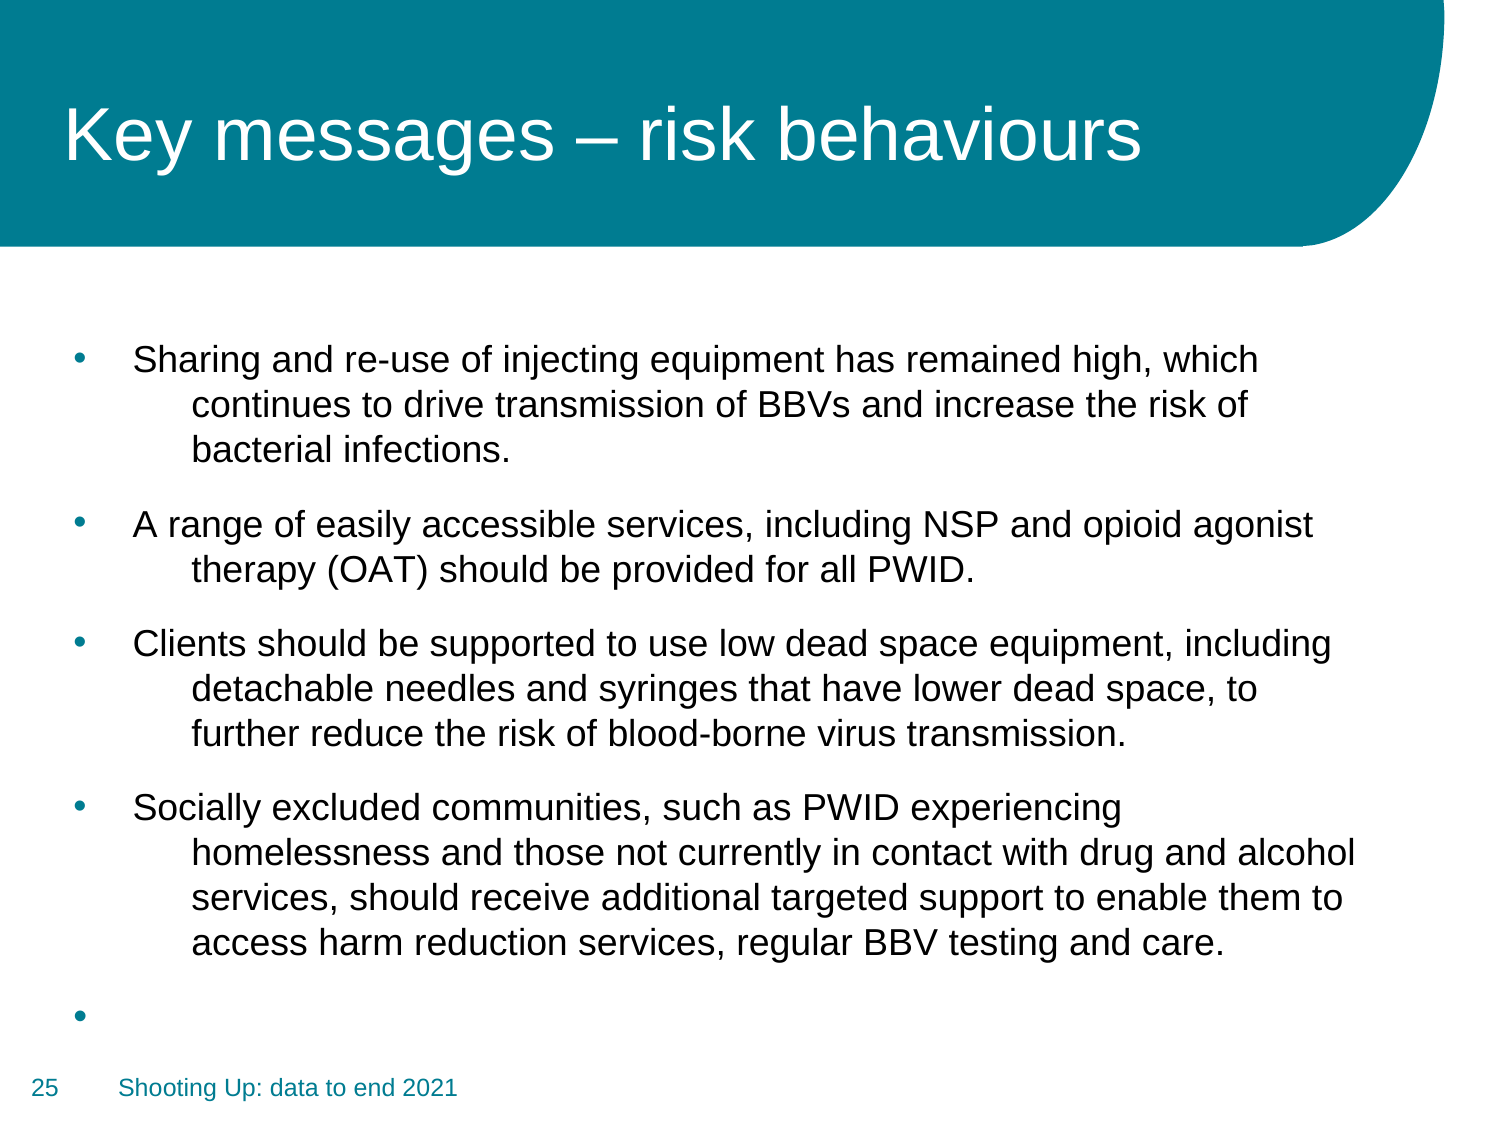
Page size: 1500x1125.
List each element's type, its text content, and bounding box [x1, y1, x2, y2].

title Key messages – risk behaviours [52, 80, 1351, 183]
text_box Sharing and re-use of injecting equipment has remained high, which continues to drive transmission of BBVs and increase the risk of bacterial infections. A range of easily accessible services, including NSP and opioid agonist therapy (OAT) should be provided for all PWID. Clients should be supported to use low dead space equipment, including detachable needles and syringes that have lower dead space, to further reduce the risk of blood-borne virus transmission. Socially excluded communities, such as PWID experiencing homelessness and those not currently in contact with drug and alcohol services, should receive additional targeted support to enable them to access harm reduction services, regular BBV testing and care. [62, 330, 1375, 1045]
text_box [16, 1056, 90, 1117]
text_box Shooting Up: data to end 2021 [103, 1056, 1335, 1116]
